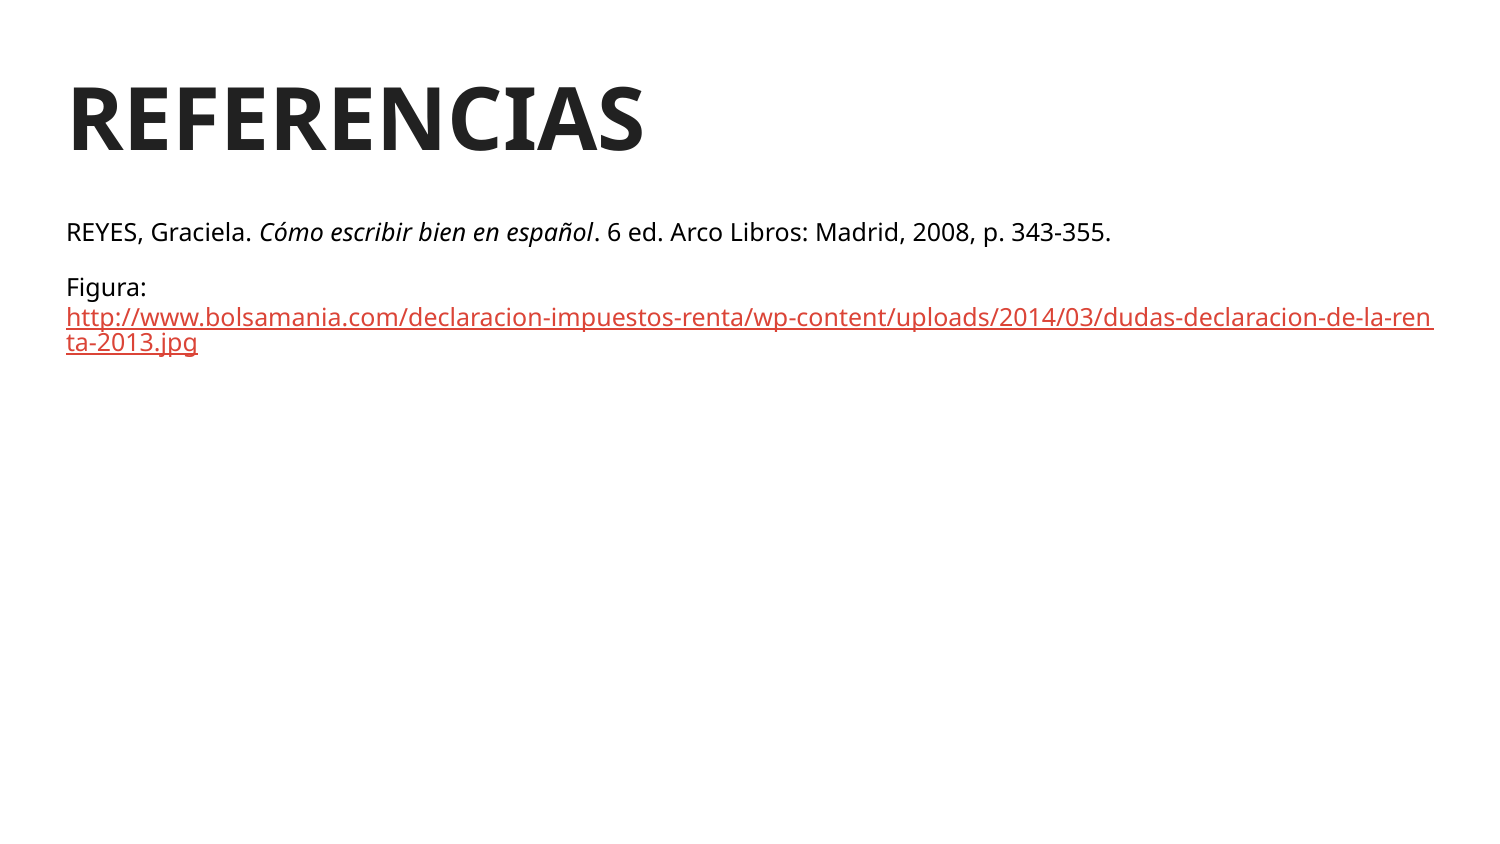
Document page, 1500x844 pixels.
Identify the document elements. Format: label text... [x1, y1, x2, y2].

list REYES, Graciela. Cómo escribir bien en español. 6 ed. Arco Libros: Madrid, 2008, p. 343-355. Figura: http://www.bolsamania.com/declaracion-impuestos-renta/wp-content/uploads/2014/03/dudas-declaracion-de-la-renta-2013.jpg [51, 201, 1449, 750]
title REFERENCIAS [51, 48, 1449, 180]
